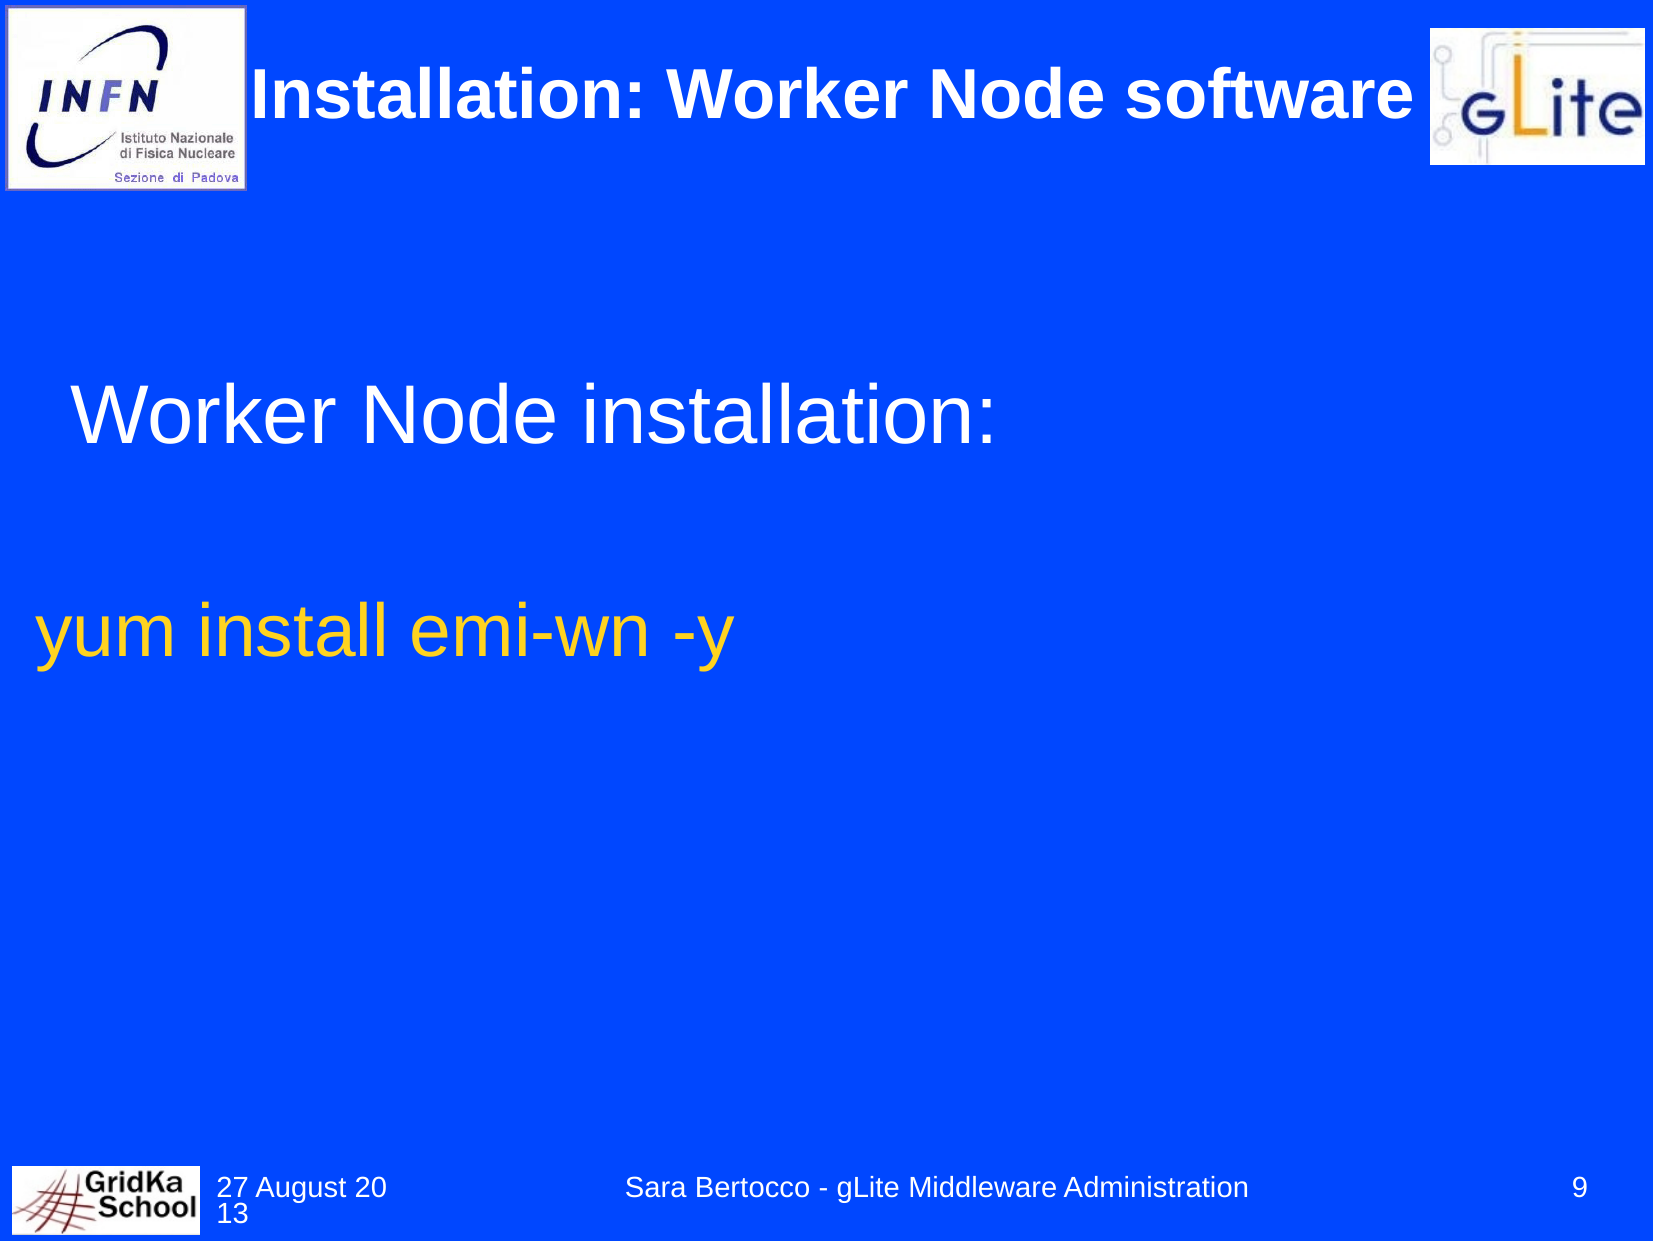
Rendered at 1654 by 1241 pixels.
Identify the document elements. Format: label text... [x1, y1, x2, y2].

picture [12, 1166, 200, 1235]
picture [5, 5, 247, 191]
picture [1430, 28, 1645, 165]
text_box Worker Node installation: yum install emi-wn -y [20, 360, 1645, 1010]
title Installation: Worker Node software [9, 0, 1633, 188]
